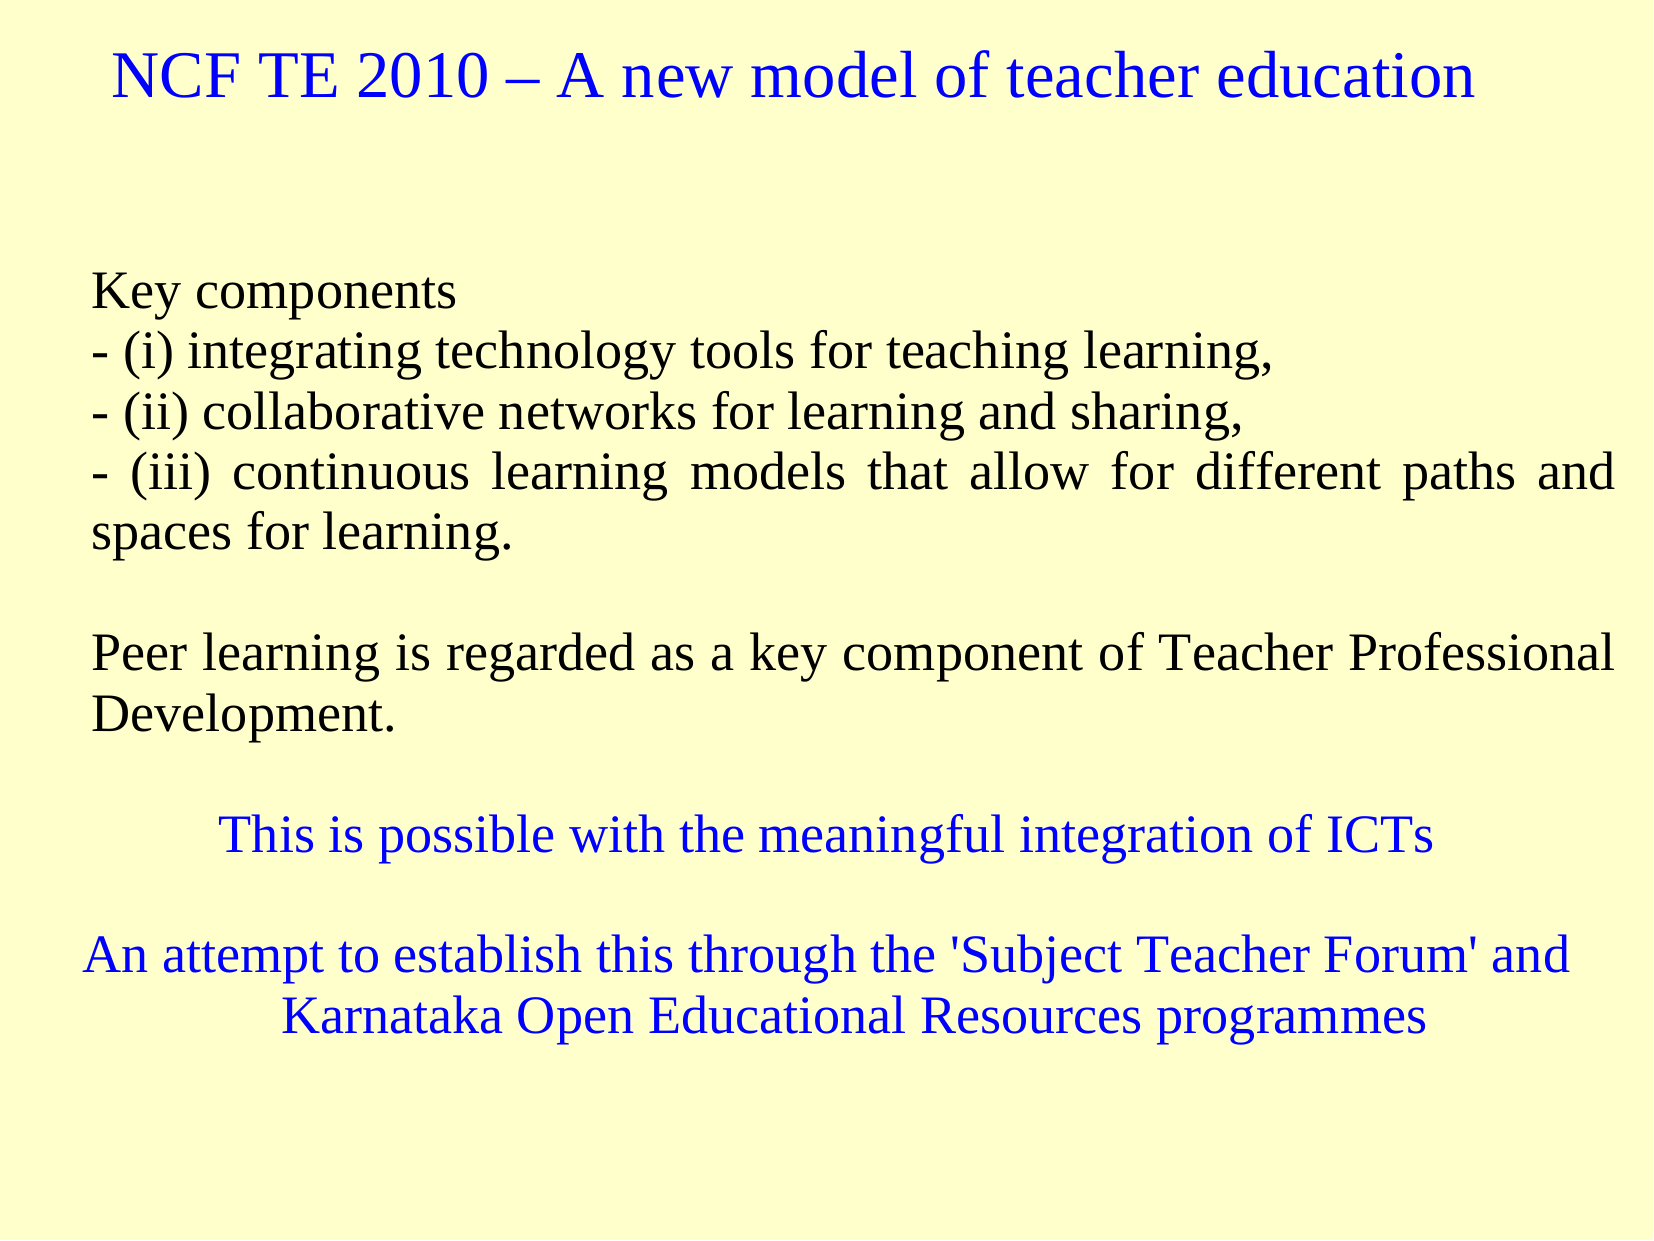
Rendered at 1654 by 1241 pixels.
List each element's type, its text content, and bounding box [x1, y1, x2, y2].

subtitle Key components - (i) integrating technology tools for teaching learning, - (ii) collaborative networks for learning and sharing, - (iii) continuous learning models that allow for different paths and spaces for learning. Peer learning is regarded as a key component of Teacher Professional Development. This is possible with the meaningful integration of ICTs An attempt to establish this through the 'Subject Teacher Forum' and Karnataka Open Educational Resources programmes [35, 132, 1619, 1170]
title NCF TE 2010 – A new model of teacher education [23, 4, 1583, 142]
